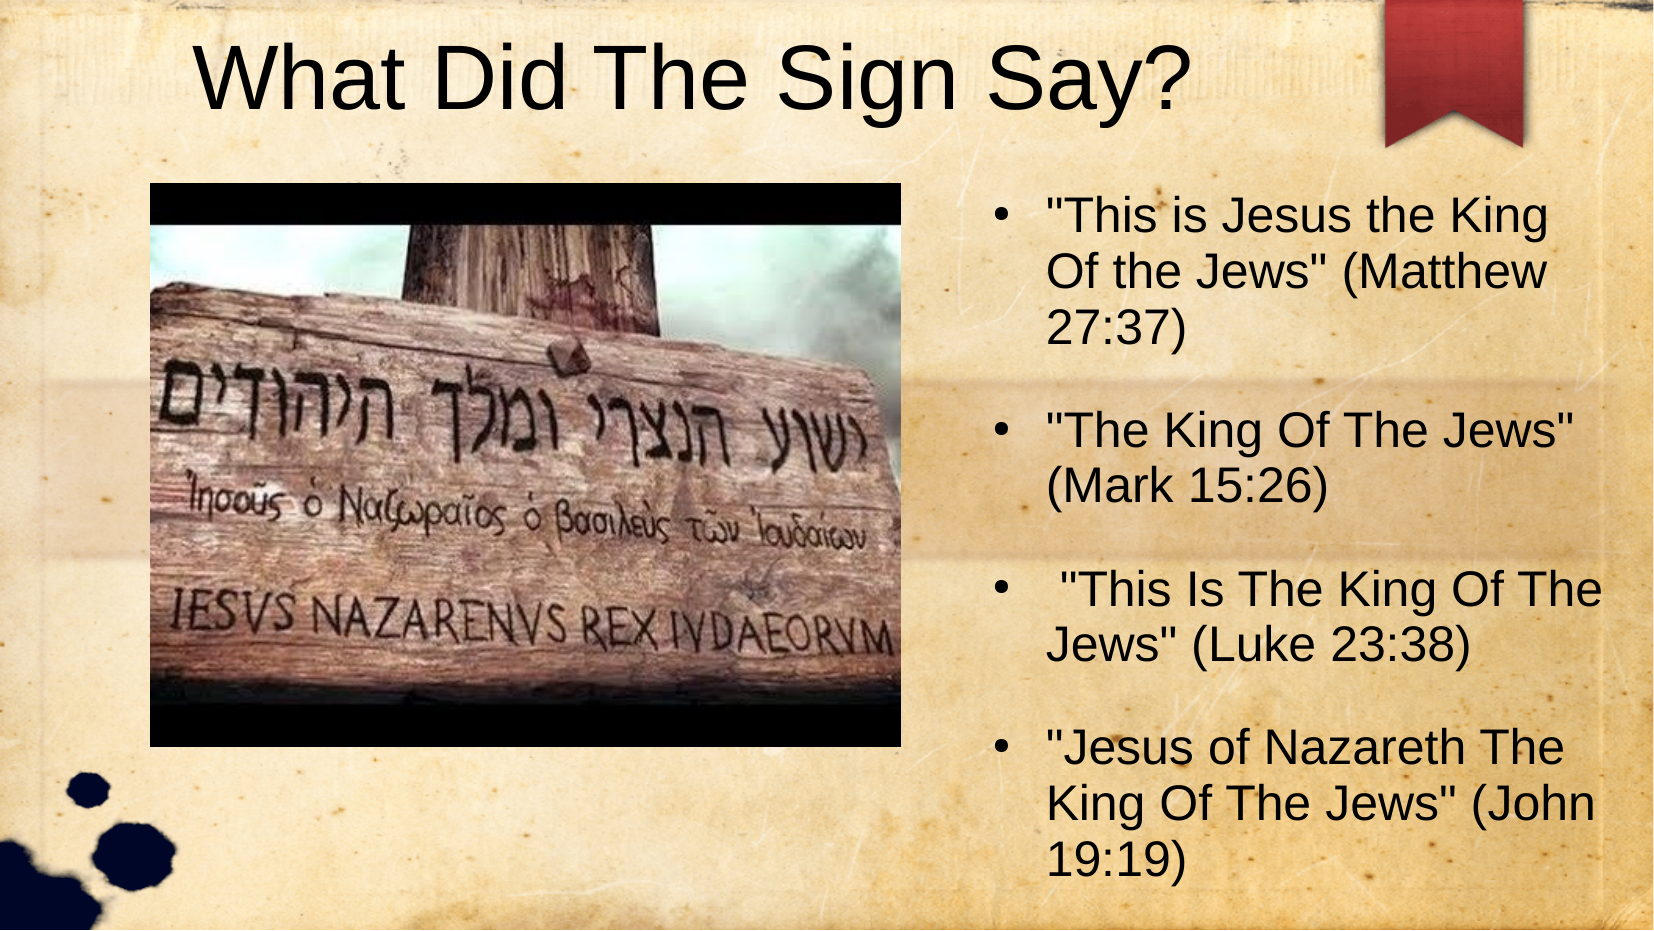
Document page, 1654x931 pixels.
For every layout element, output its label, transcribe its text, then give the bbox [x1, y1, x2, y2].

title What Did The Sign Say? [0, 0, 1388, 156]
picture [0, 0, 1654, 930]
list "This is Jesus the King Of the Jews" (Matthew 27:37) "The King Of The Jews" (Mark 15:26) "This Is The King Of The Jews" (Luke 23:38) "Jesus of Nazareth The King Of The Jews" (John 19:19) [975, 187, 1613, 901]
